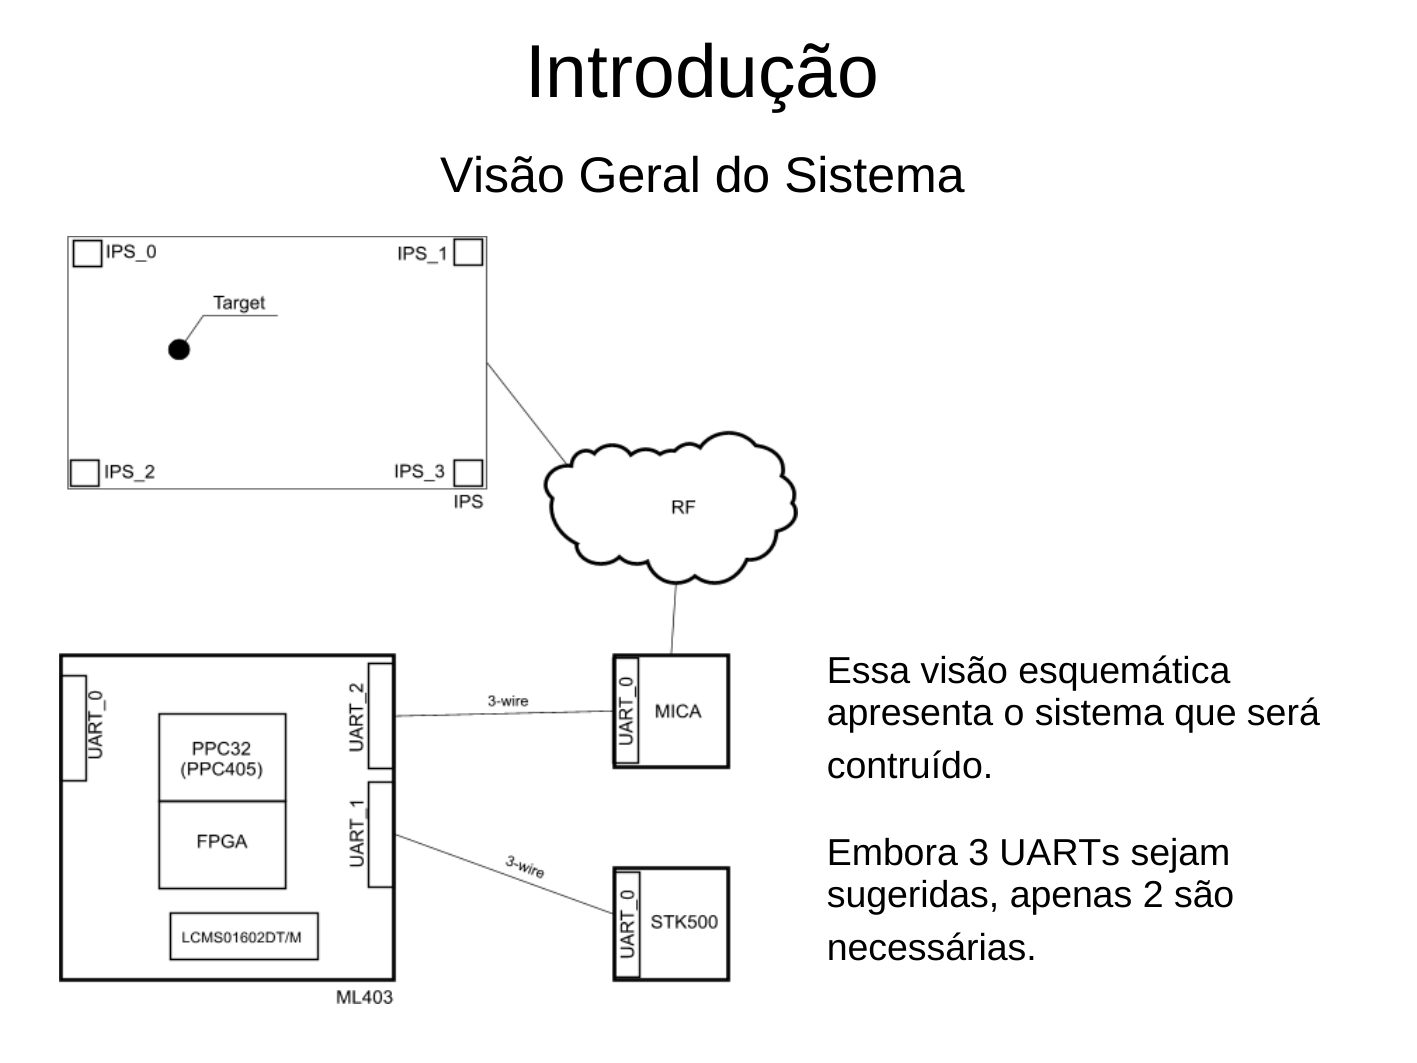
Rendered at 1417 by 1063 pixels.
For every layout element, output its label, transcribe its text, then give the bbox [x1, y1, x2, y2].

text_box Introdução [59, 29, 1359, 143]
text_box Essa visão esquemática apresenta o sistema que será contruído. Embora 3 UARTs sejam sugeridas, apenas 2 são necessárias. [826, 649, 1388, 972]
text_box Visão Geral do Sistema [59, 147, 1359, 224]
picture [59, 236, 798, 1004]
